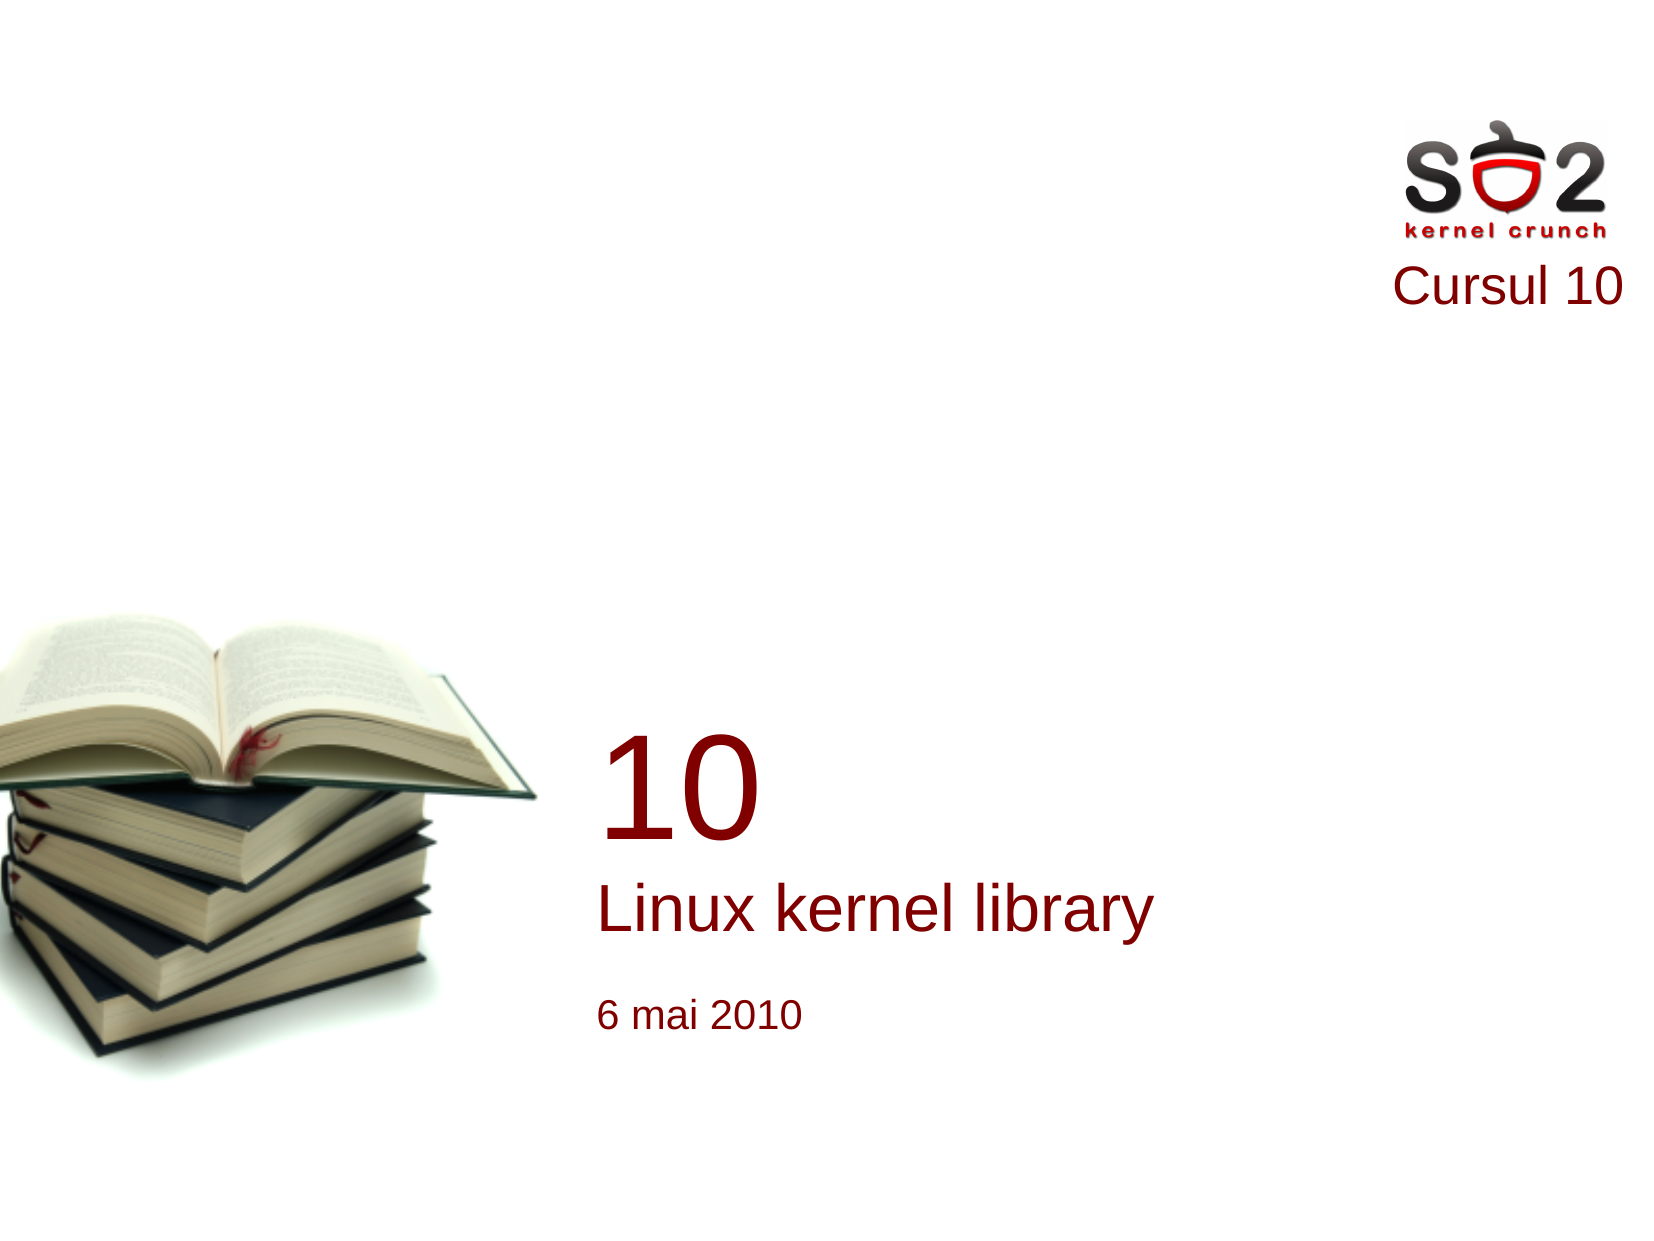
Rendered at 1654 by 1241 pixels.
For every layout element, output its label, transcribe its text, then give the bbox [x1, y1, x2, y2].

title Cursul 10 [1387, 248, 1630, 323]
subtitle 10 Linux kernel library 6 mai 2010 [561, 686, 1565, 1056]
picture [0, 599, 544, 1087]
picture [1404, 118, 1607, 240]
